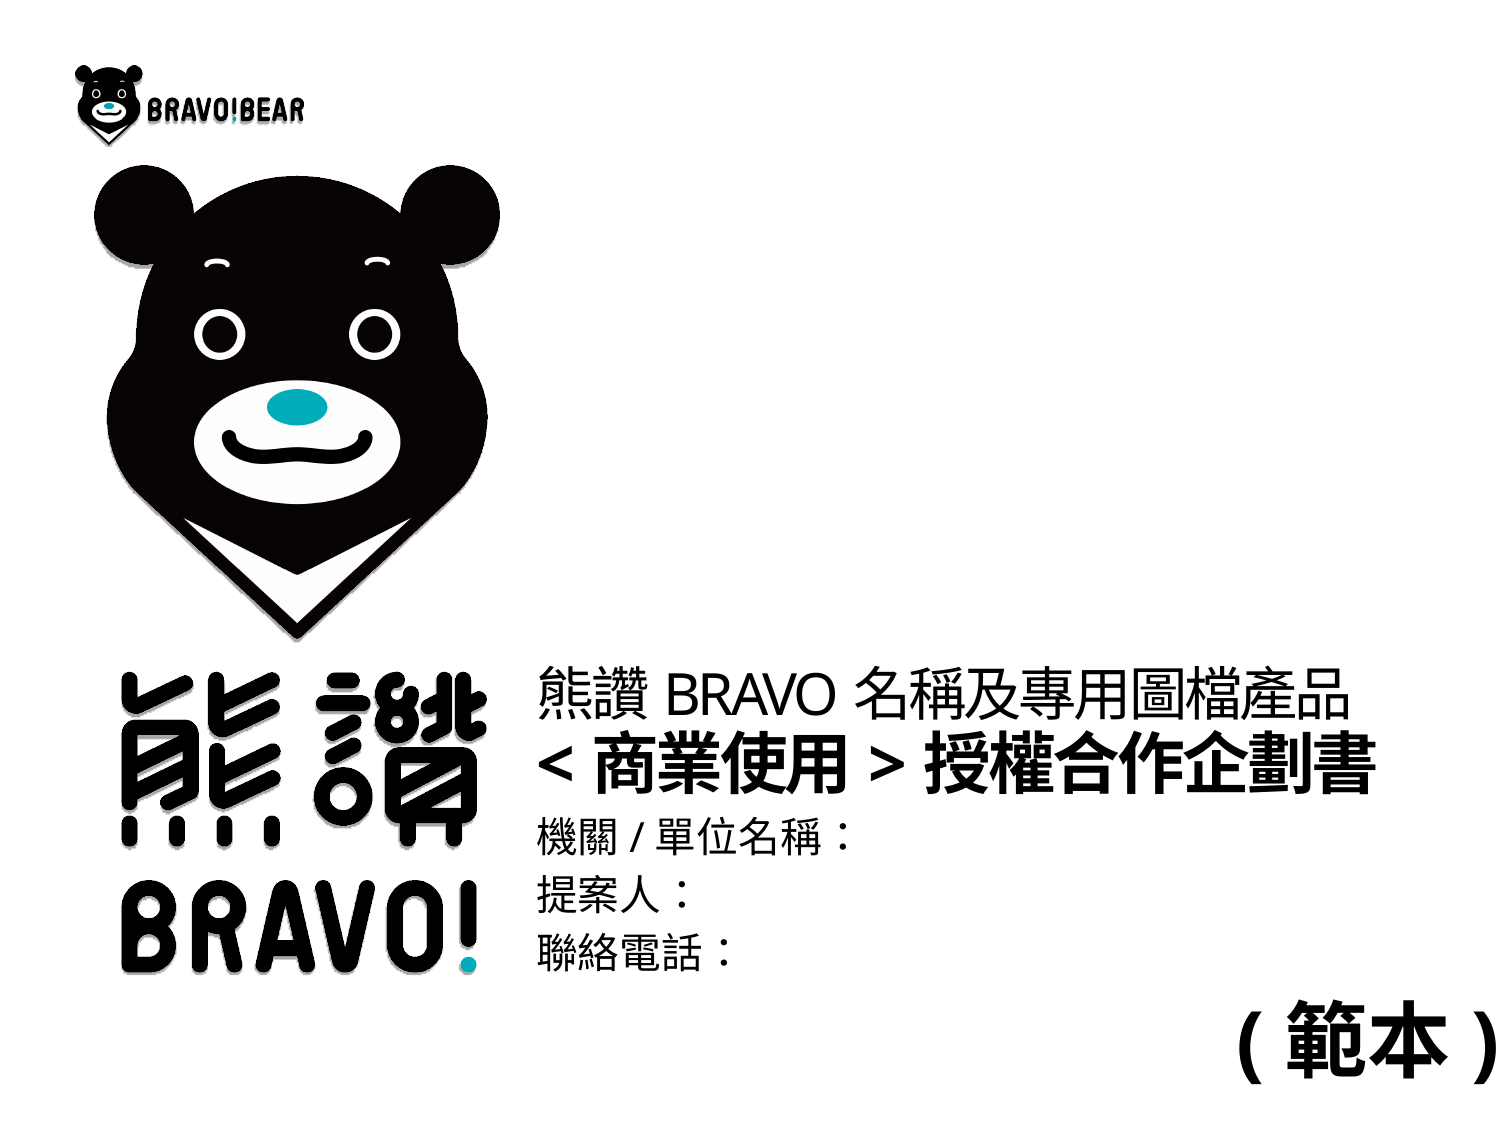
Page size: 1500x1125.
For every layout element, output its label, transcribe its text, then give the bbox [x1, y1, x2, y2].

text_box (範本) [1221, 992, 1500, 1097]
